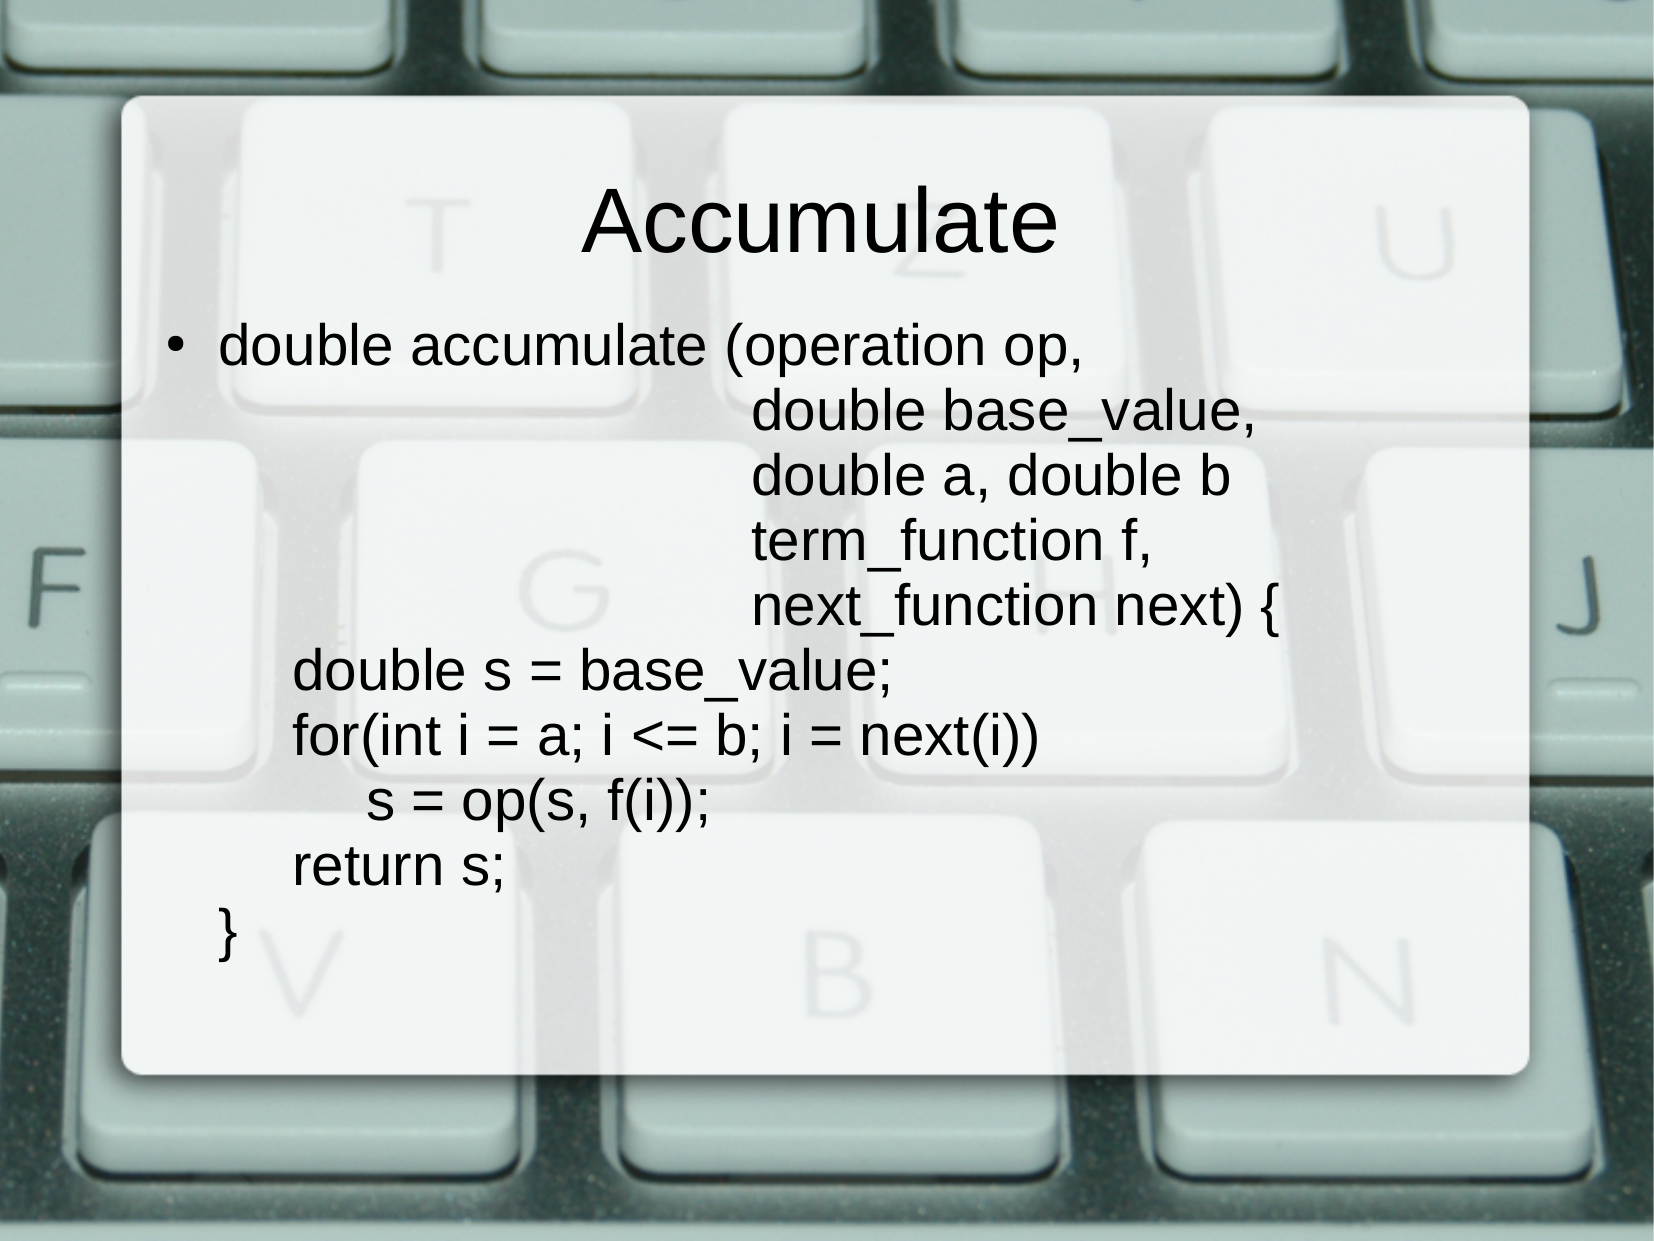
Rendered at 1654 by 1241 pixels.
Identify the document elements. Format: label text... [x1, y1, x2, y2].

list double accumulate (operation op, double base_value, double a, double b term_function f, next_function next) { double s = base_value; for(int i = a; i <= b; i = next(i)) s = op(s, f(i)); return s; } [147, 312, 1506, 1033]
title Accumulate [135, 117, 1506, 325]
picture [0, 0, 1654, 1241]
